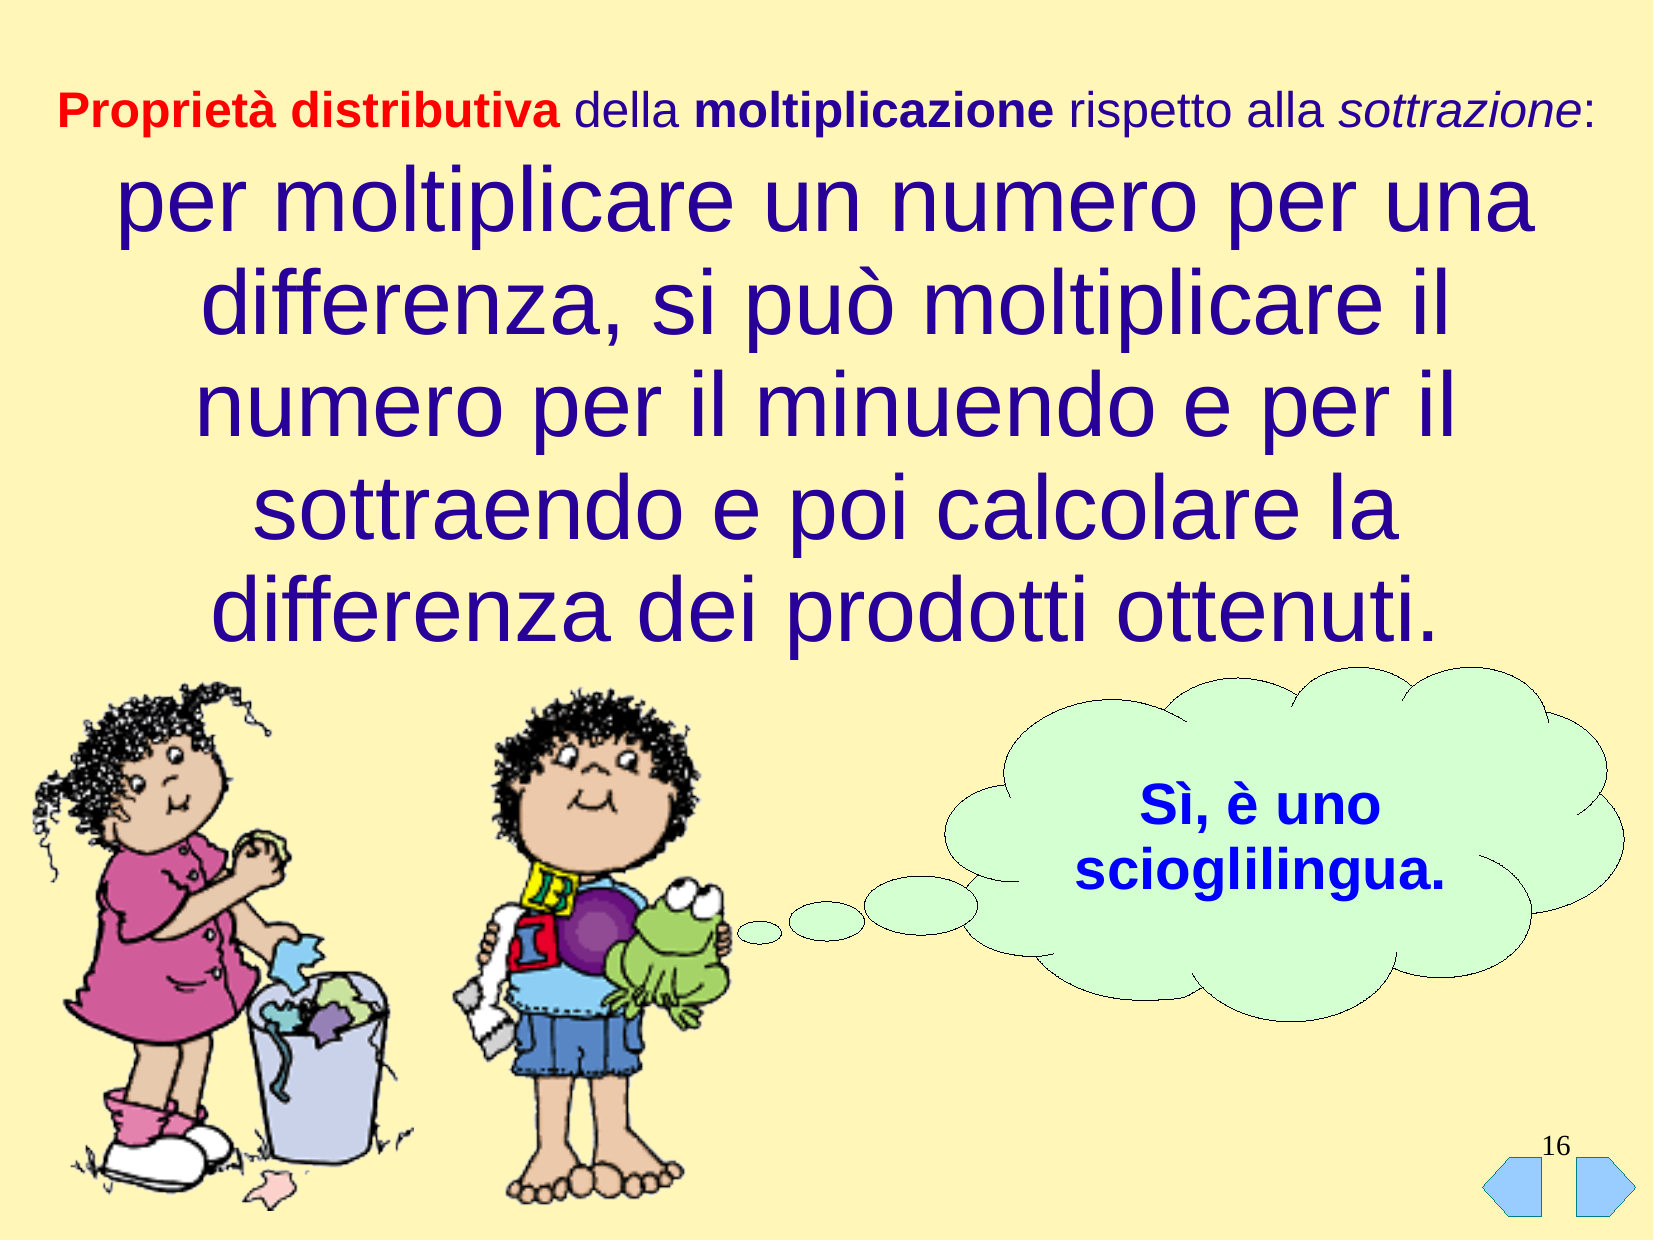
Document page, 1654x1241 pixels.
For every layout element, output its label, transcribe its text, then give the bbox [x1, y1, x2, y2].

picture [442, 679, 739, 1214]
text_box Sì, è uno scioglilingua. [864, 667, 1625, 1022]
text_box Proprietà distributiva della moltiplicazione rispetto alla sottrazione: per moltiplicare un numero per una differenza, si può moltiplicare il numero per il minuendo e per il sottraendo e poi calcolare la differenza dei prodotti ottenuti. [29, 29, 1625, 669]
text_box [1482, 1157, 1542, 1217]
text_box Sì, è uno scioglilingua. [737, 921, 782, 945]
text_box [1576, 1157, 1636, 1217]
text_box Sì, è uno scioglilingua. [789, 901, 865, 942]
picture [23, 672, 414, 1211]
